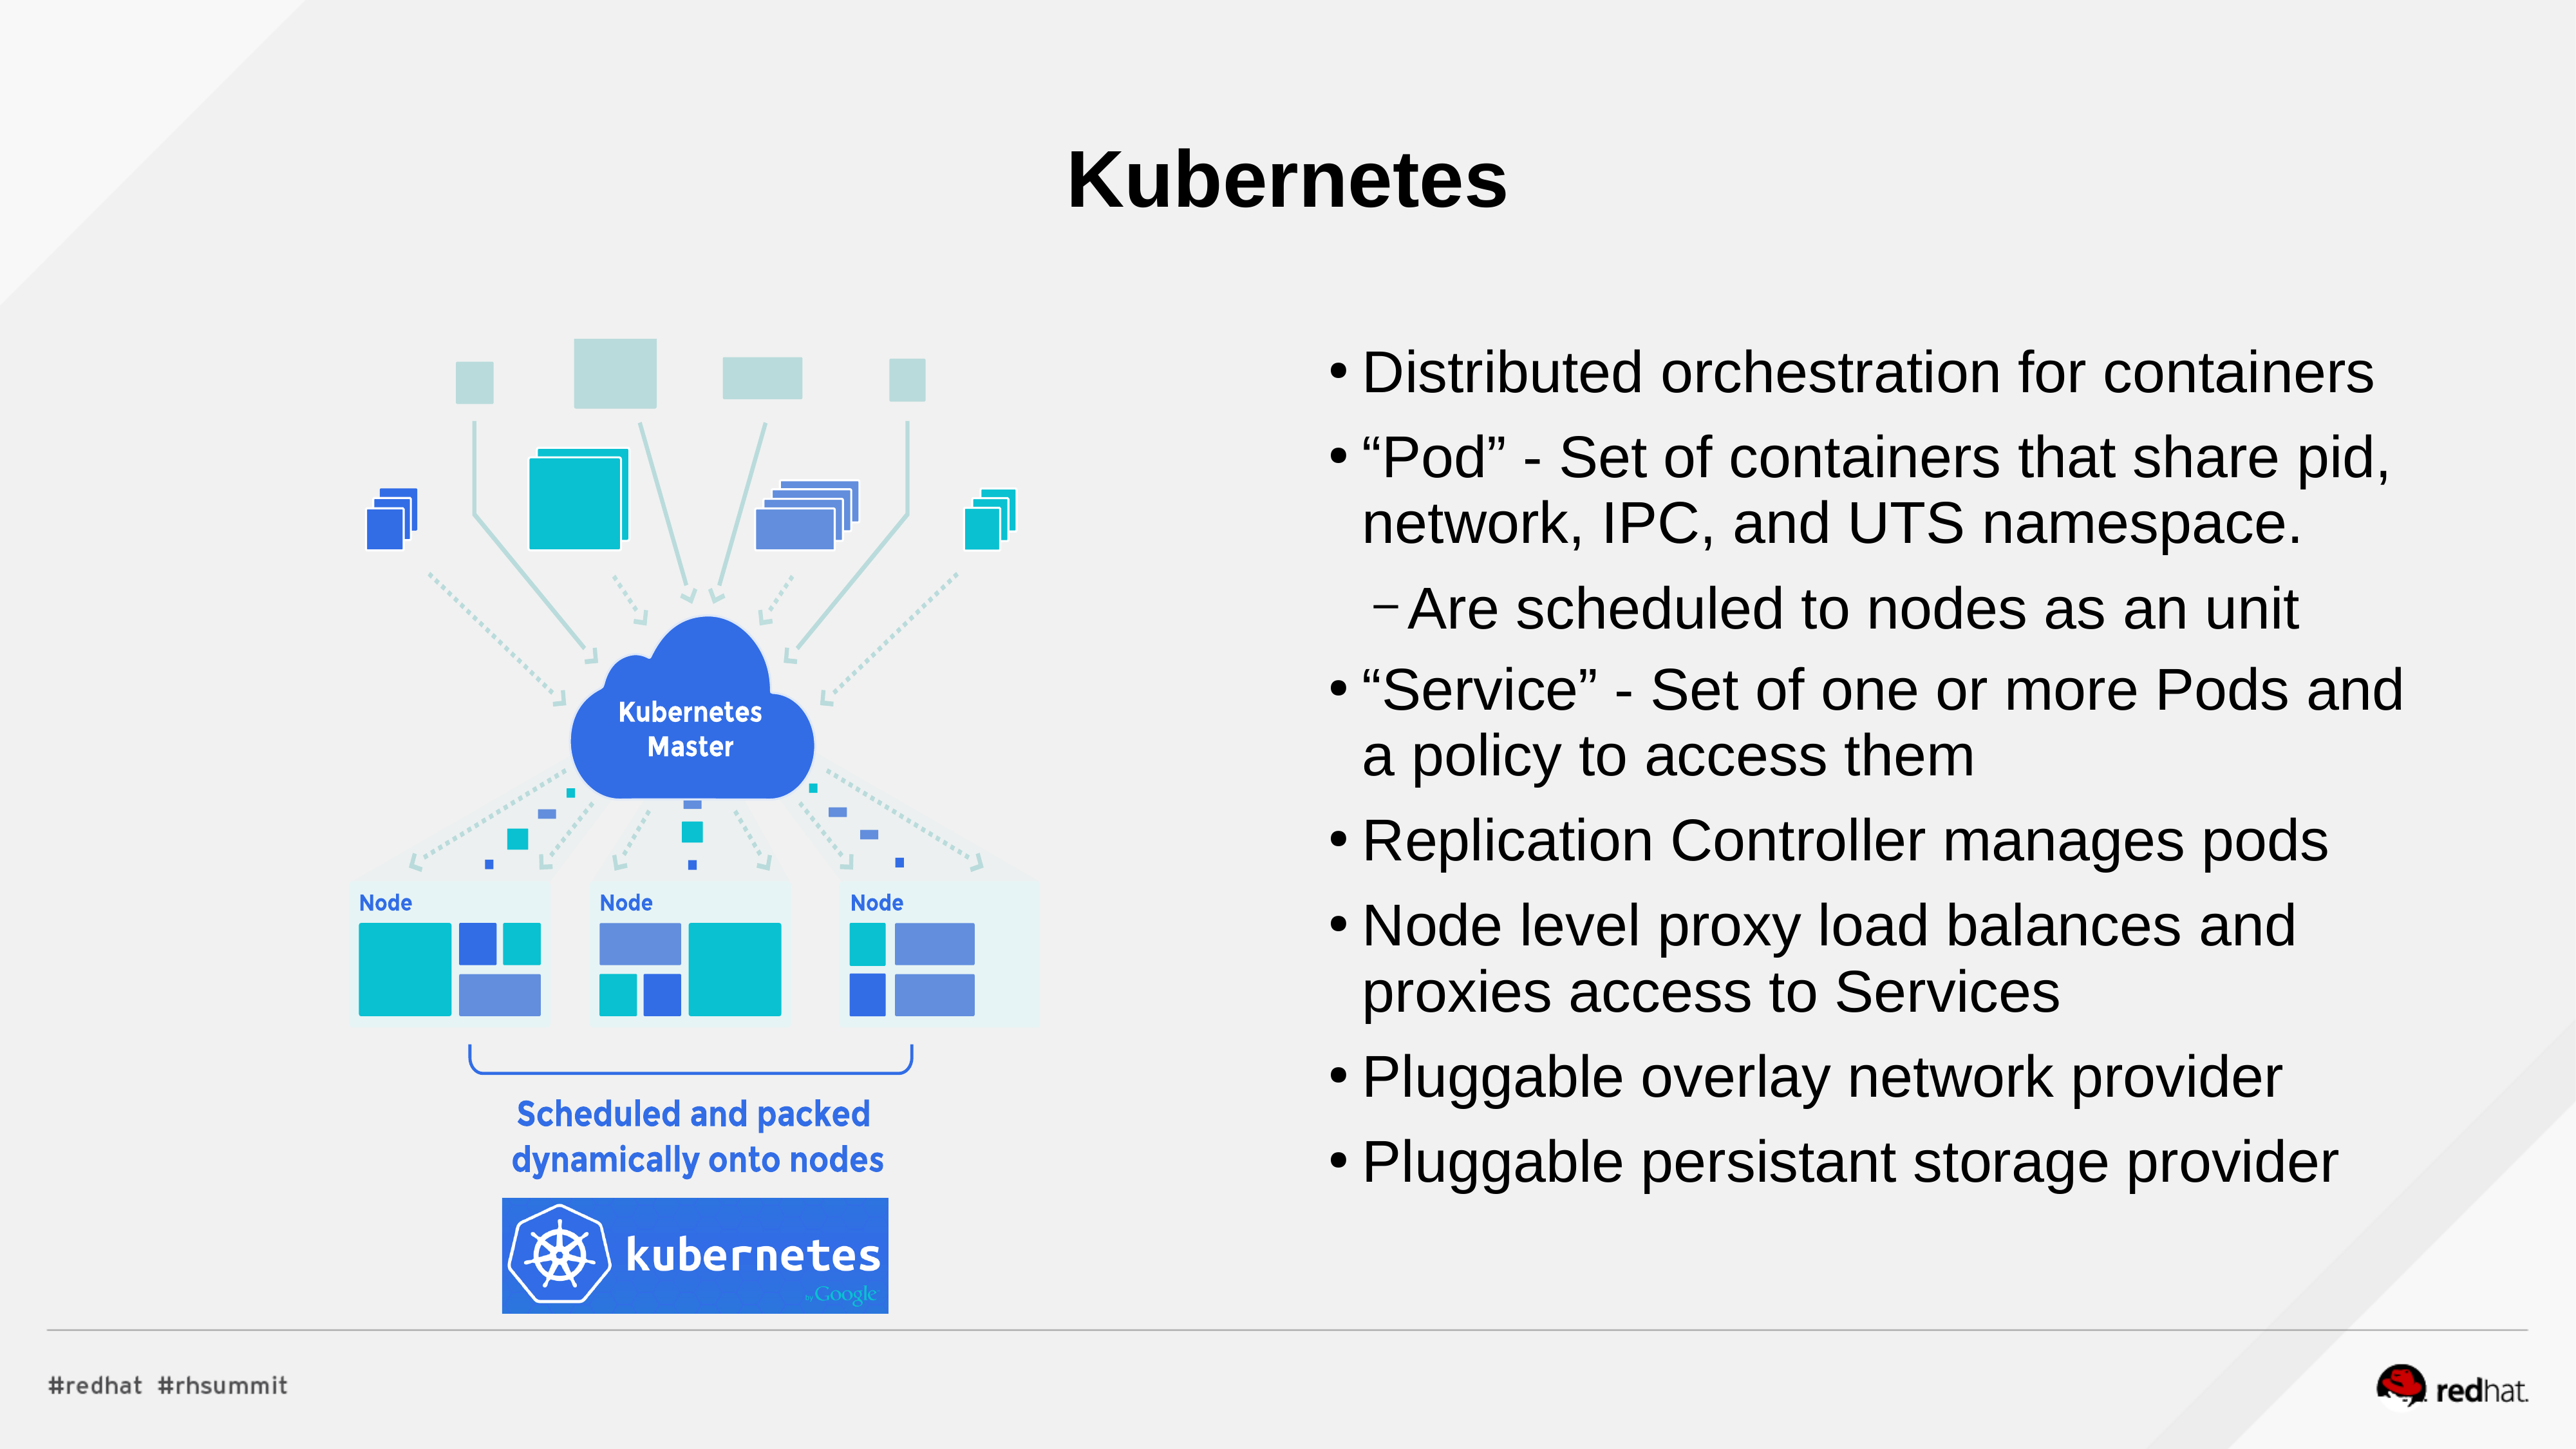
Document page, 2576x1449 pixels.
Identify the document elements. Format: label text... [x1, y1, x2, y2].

list Distributed orchestration for containers “Pod” - Set of containers that share pid, network, IPC, and UTS namespace. Are scheduled to nodes as an unit “Service” - Set of one or more Pods and a policy to access them Replication Controller manages pods Node level proxy load balances and proxies access to Services Pluggable overlay network provider Pluggable persistant storage provider [1316, 339, 2448, 1195]
title Kubernetes [129, 57, 2447, 300]
picture [0, 0, 2576, 1449]
